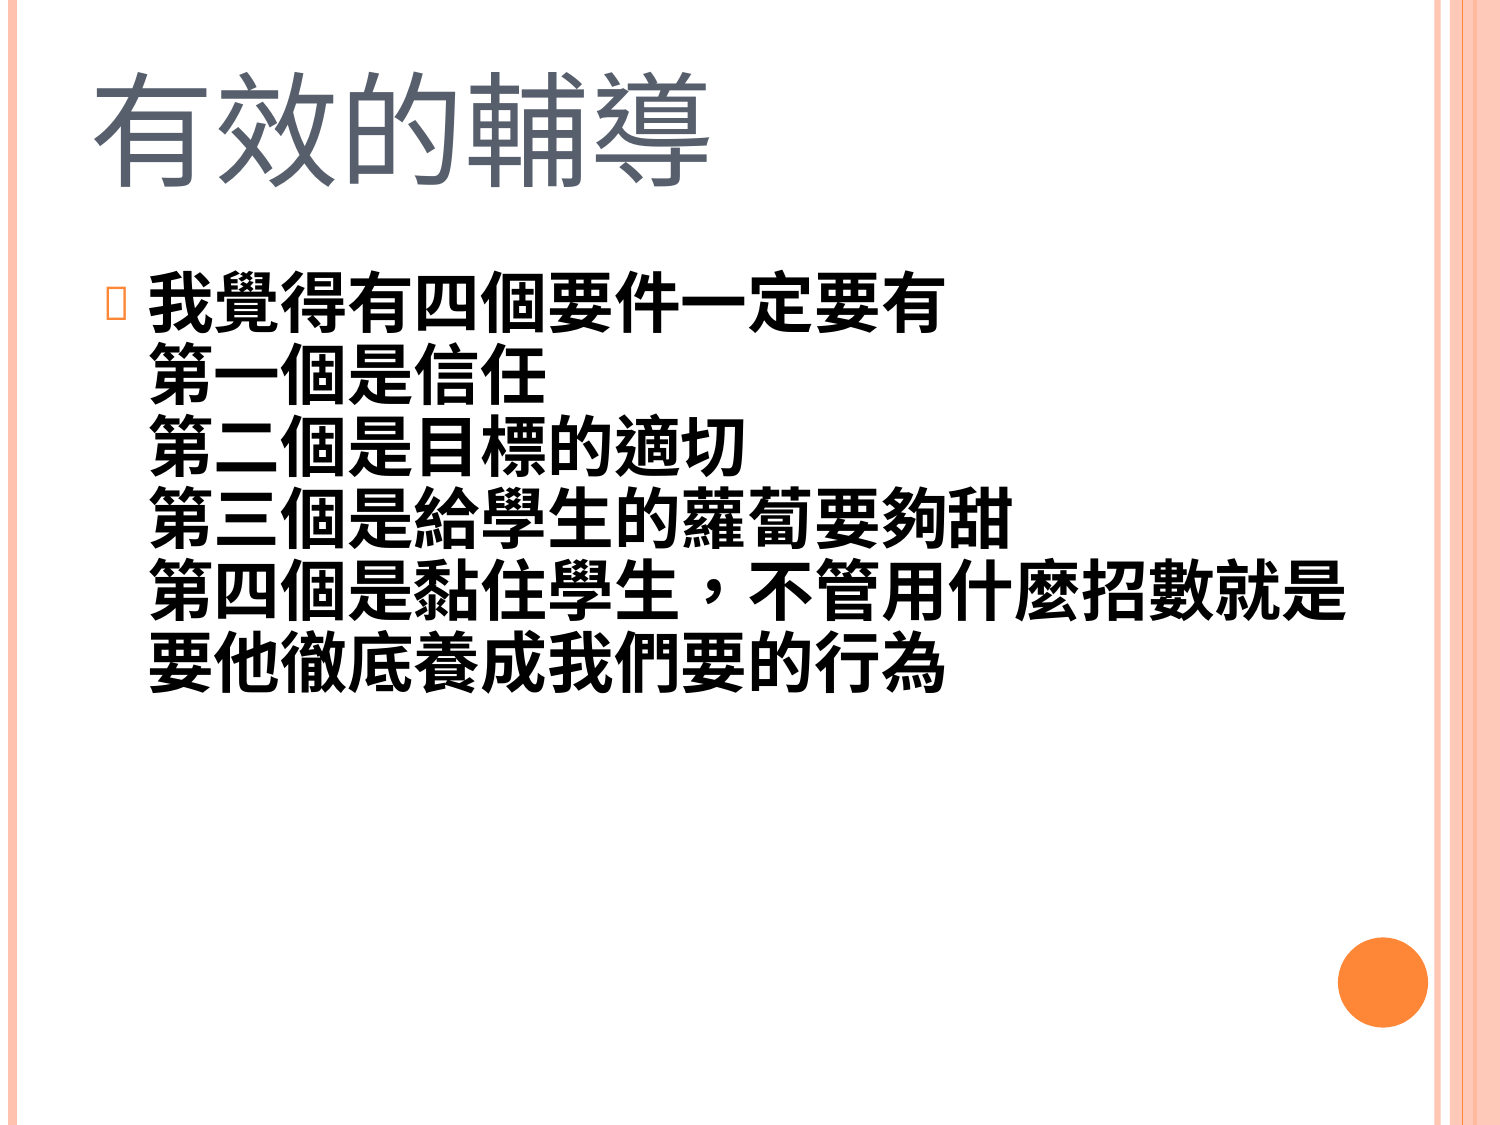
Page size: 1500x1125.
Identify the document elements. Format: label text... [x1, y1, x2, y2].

title 有效的輔導 [75, 45, 1300, 233]
list 我覺得有四個要件一定要有 第一個是信任 第二個是目標的適切 第三個是給學生的蘿蔔要夠甜 第四個是黏住學生，不管用什麼招數就是要他徹底養成我們要的行為 [87, 262, 1413, 1071]
